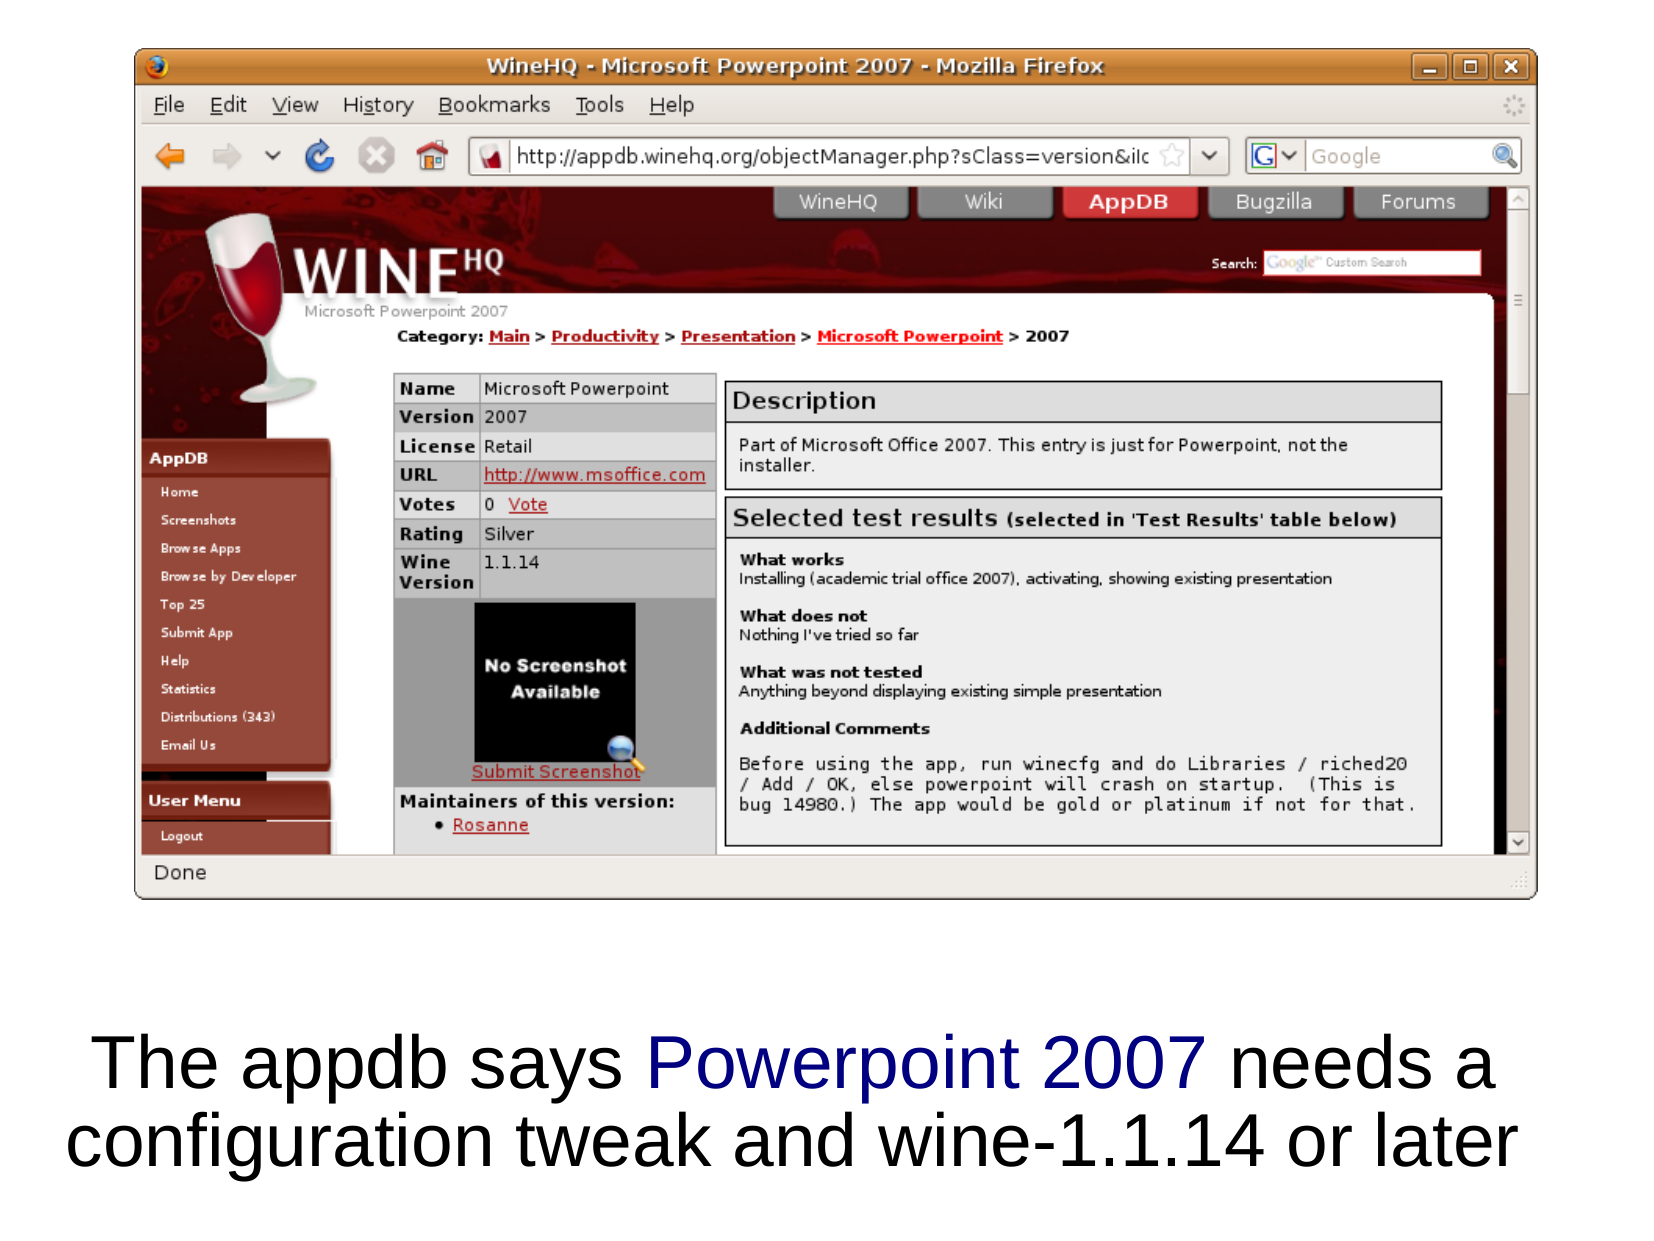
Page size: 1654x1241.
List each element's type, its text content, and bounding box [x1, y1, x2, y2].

title The appdb says Powerpoint 2007 needs a configuration tweak and wine-1.1.14 or later [49, 1007, 1538, 1201]
picture [134, 48, 1538, 901]
